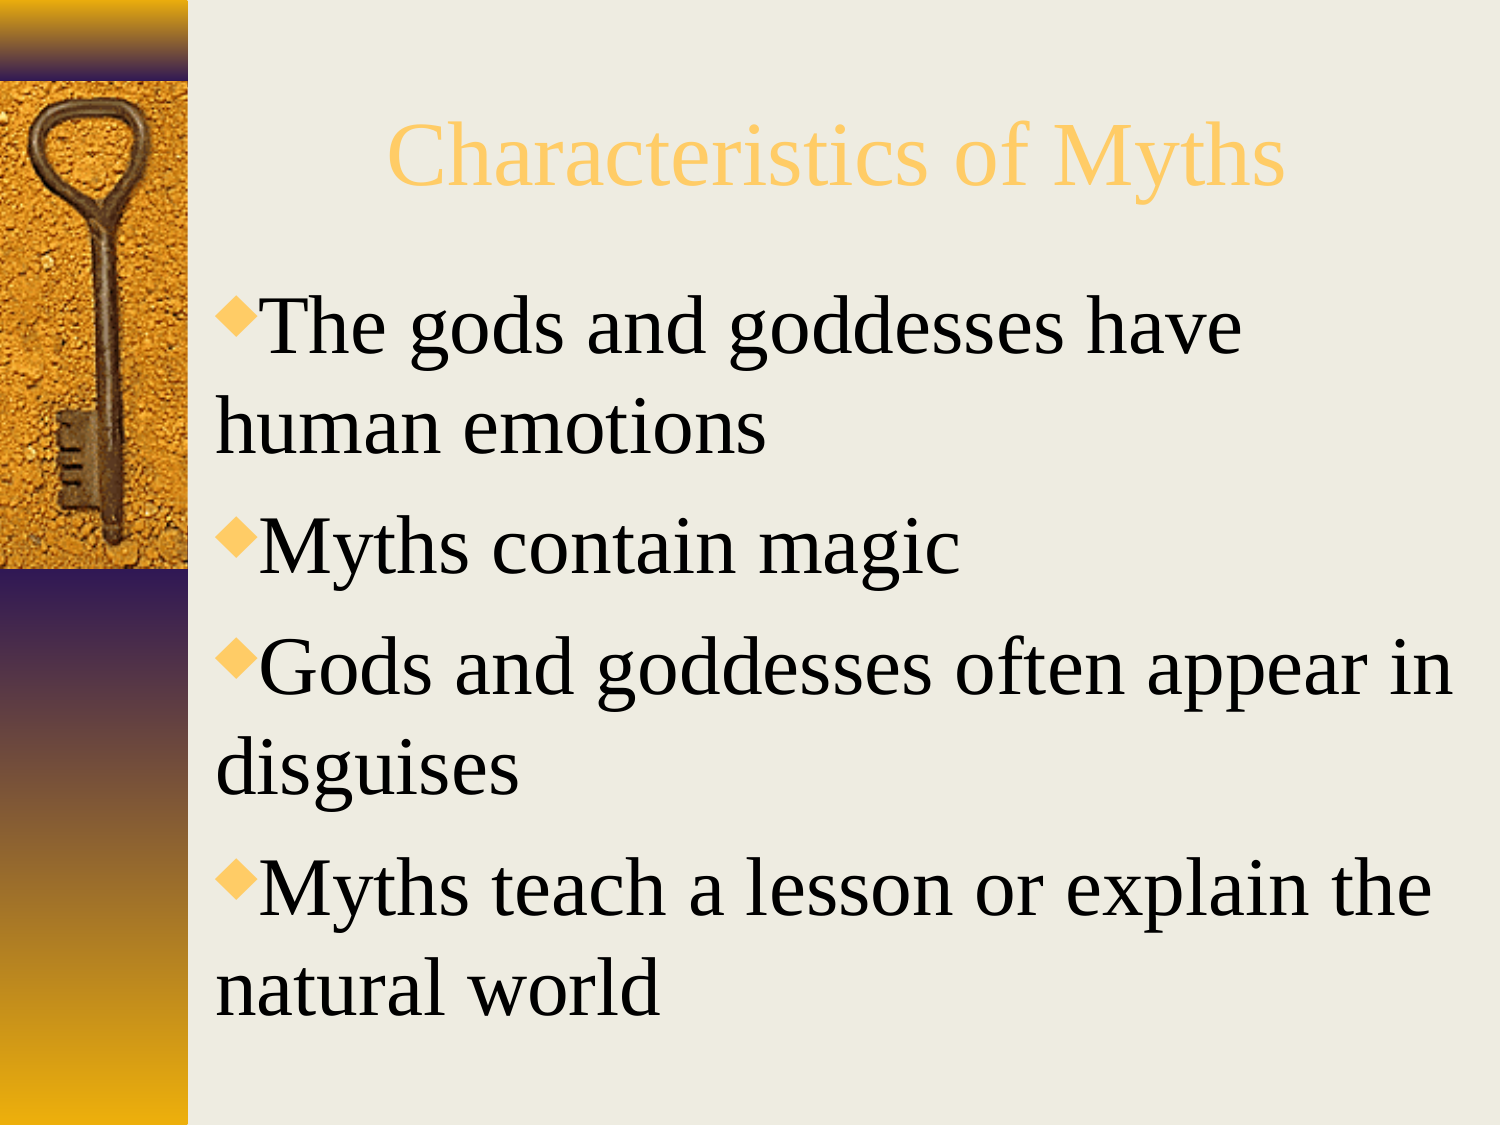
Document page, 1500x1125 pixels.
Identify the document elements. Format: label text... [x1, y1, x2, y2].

title Characteristics of Myths [200, 49, 1476, 248]
list The gods and goddesses have human emotions Myths contain magic Gods and goddesses often appear in disguises Myths teach a lesson or explain the natural world [200, 262, 1476, 1125]
